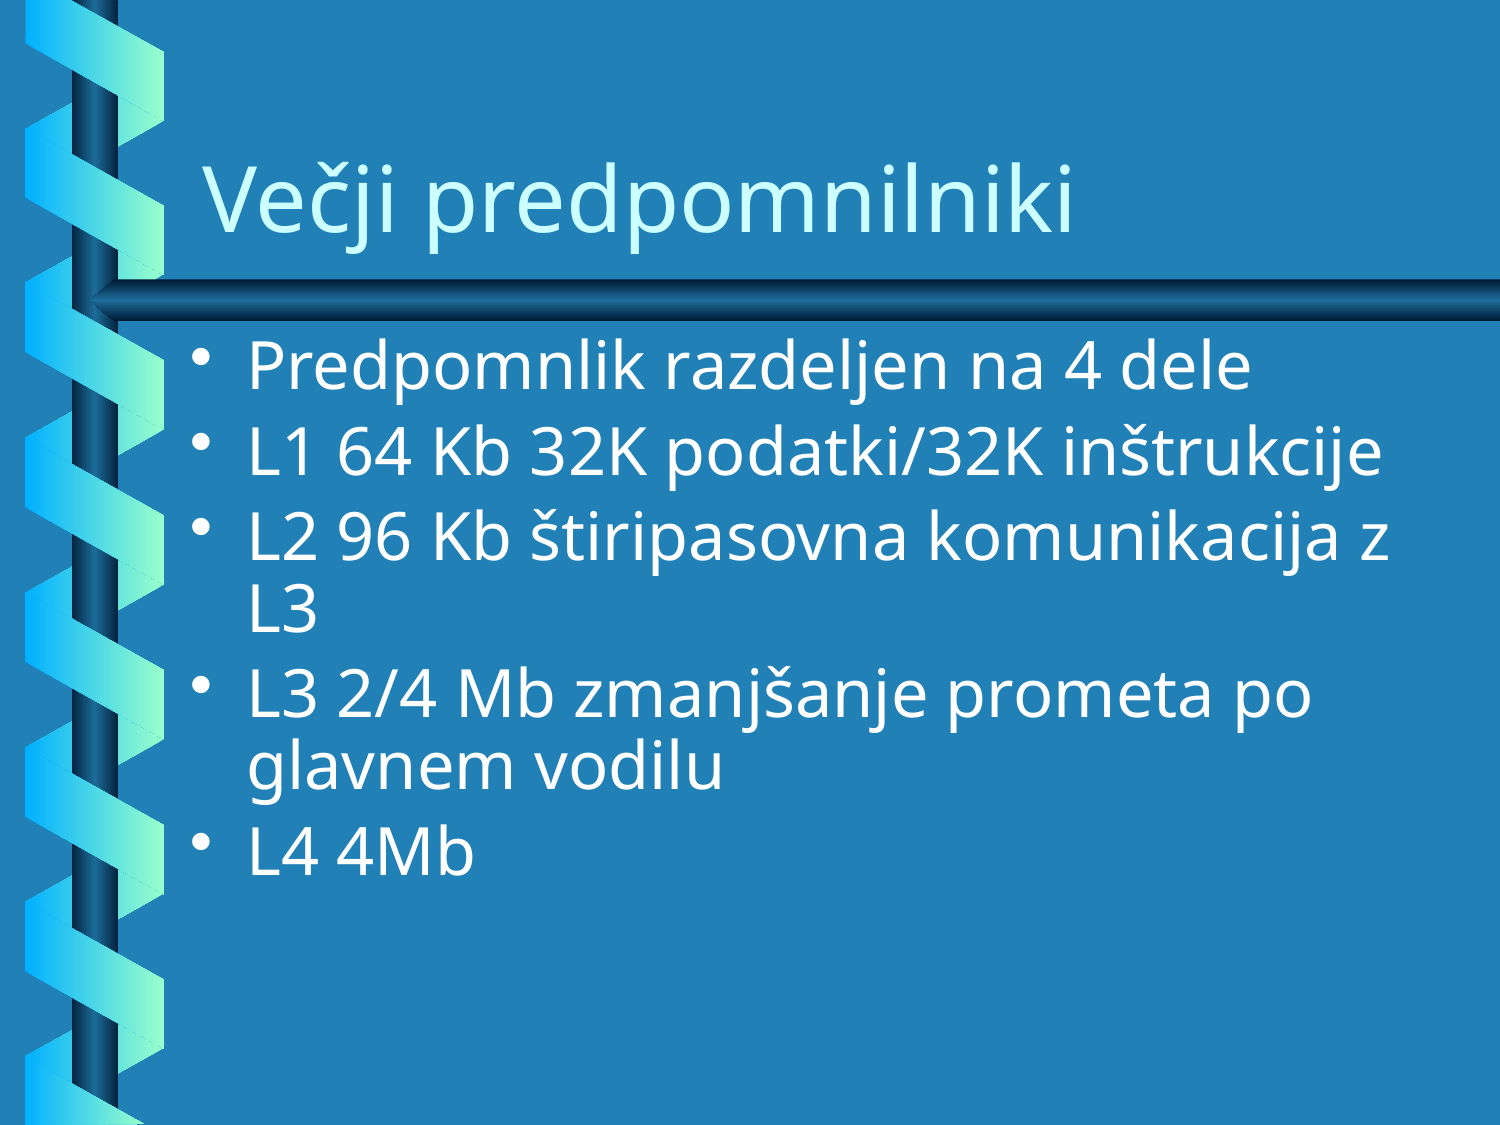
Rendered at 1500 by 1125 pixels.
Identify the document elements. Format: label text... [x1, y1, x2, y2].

title Večji predpomnilniki [187, 133, 1463, 259]
list Predpomnlik razdeljen na 4 dele L1 64 Kb 32K podatki/32K inštrukcije L2 96 Kb štiripasovna komunikacija z L3 L3 2/4 Mb zmanjšanje prometa po glavnem vodilu L4 4Mb [174, 324, 1463, 1000]
